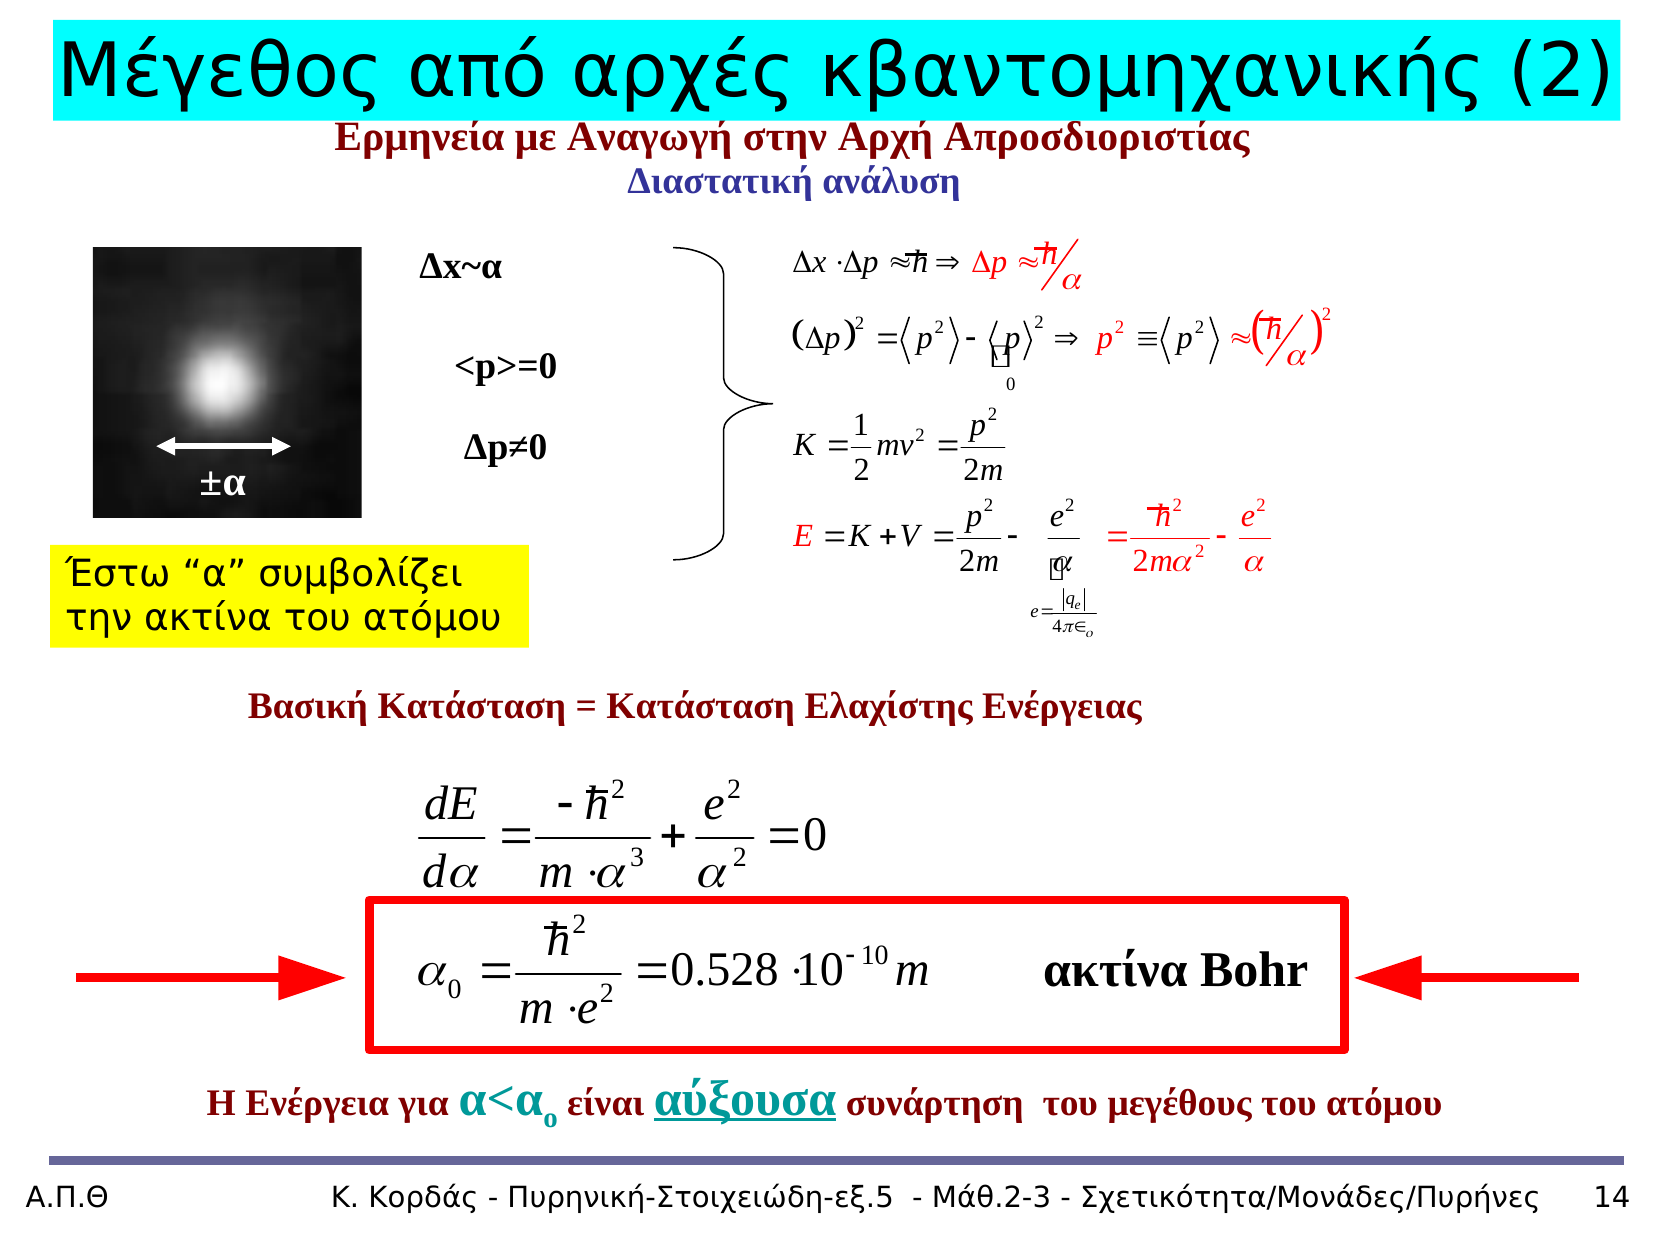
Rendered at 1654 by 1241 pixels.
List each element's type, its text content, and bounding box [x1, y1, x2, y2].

title Μέγεθος από αρχές κβαντομηχανικής (2) [53, 19, 1621, 121]
text_box Ερμηνεία με Αναγωγή στην Αρχή Απροσδιοριστίας [177, 121, 1071, 167]
text_box ±α [184, 446, 281, 512]
text_box Βασική Κατάσταση = Κατάσταση Ελαχίστης Ενέργειας [0, 673, 1454, 734]
text_box ακτίνα Bohr [1349, 928, 1596, 1005]
text_box Διαστατική ανάλυση [418, 148, 1170, 209]
text_box ακτίνα Bohr [1028, 928, 1340, 1005]
text_box <p>=0 Δp≠0 [378, 332, 634, 475]
text_box Η Ενέργεια για α<αο είναι αύξουσα συνάρτηση του μεγέθους του ατόμου [112, 1057, 1538, 1142]
chart [787, 233, 1341, 644]
text_box Ερμηνεία με Αναγωγή στην Αρχή Απροσδιοριστίας [1072, 121, 1407, 167]
chart [410, 904, 938, 1034]
chart [410, 768, 938, 896]
text_box Δx~α [404, 233, 632, 294]
text_box Έστω “α” συμβολίζει την ακτίνα του ατόμου [50, 544, 529, 648]
picture [92, 247, 362, 518]
